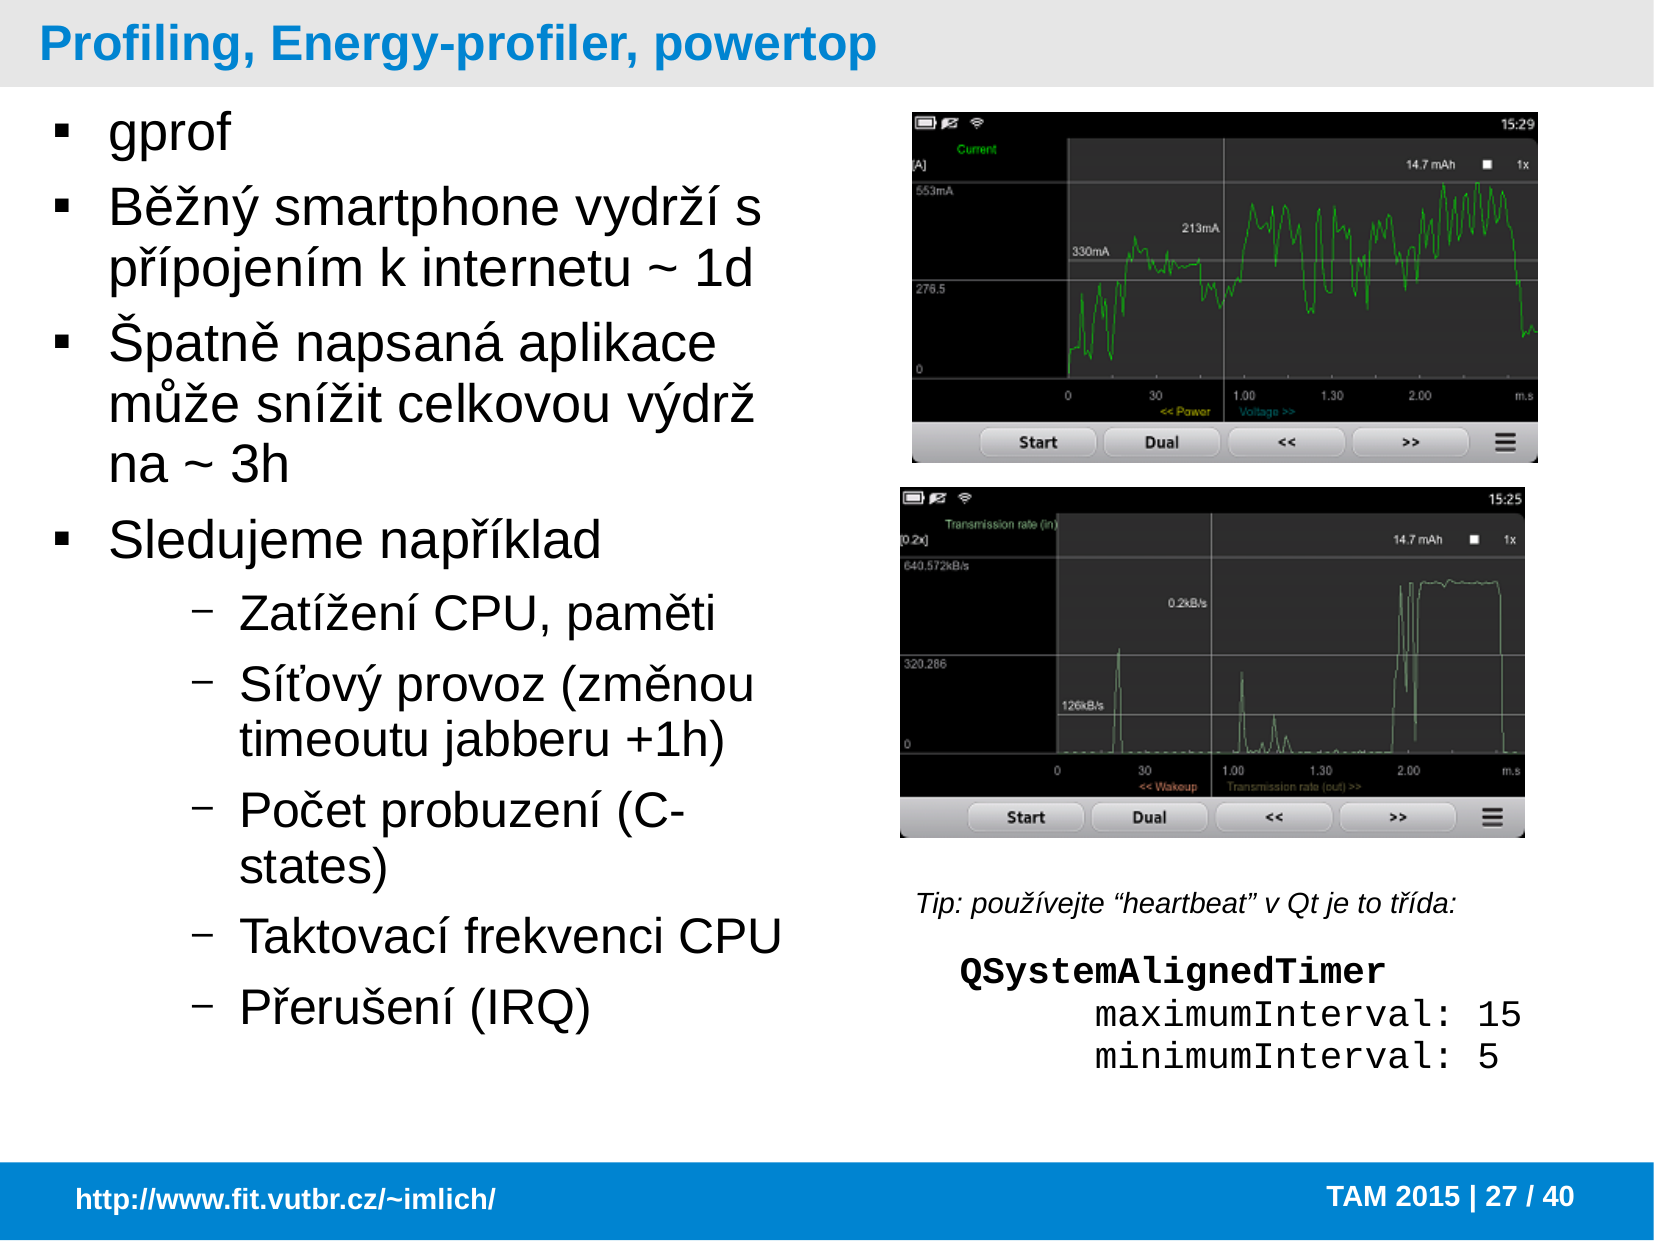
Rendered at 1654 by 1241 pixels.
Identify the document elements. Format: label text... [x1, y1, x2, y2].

picture [912, 112, 1538, 463]
title Profiling, Energy-profiler, powertop [39, 5, 1615, 81]
text_box Tip: používejte “heartbeat” v Qt je to třída: QSystemAlignedTimer maximumInterval: 15 minimumInterval: 5 [900, 879, 1570, 1088]
picture [900, 487, 1525, 838]
list gprof Běžný smartphone vydrží s přípojením k internetu ~ 1d Špatně napsaná aplikace může snížit celkovou výdrž na ~ 3h Sledujeme například Zatížení CPU, paměti Síťový provoz (změnou timeoutu jabberu +1h) Počet probuzení (C-states) Taktovací frekvenci CPU Přerušení (IRQ) [37, 101, 807, 1126]
